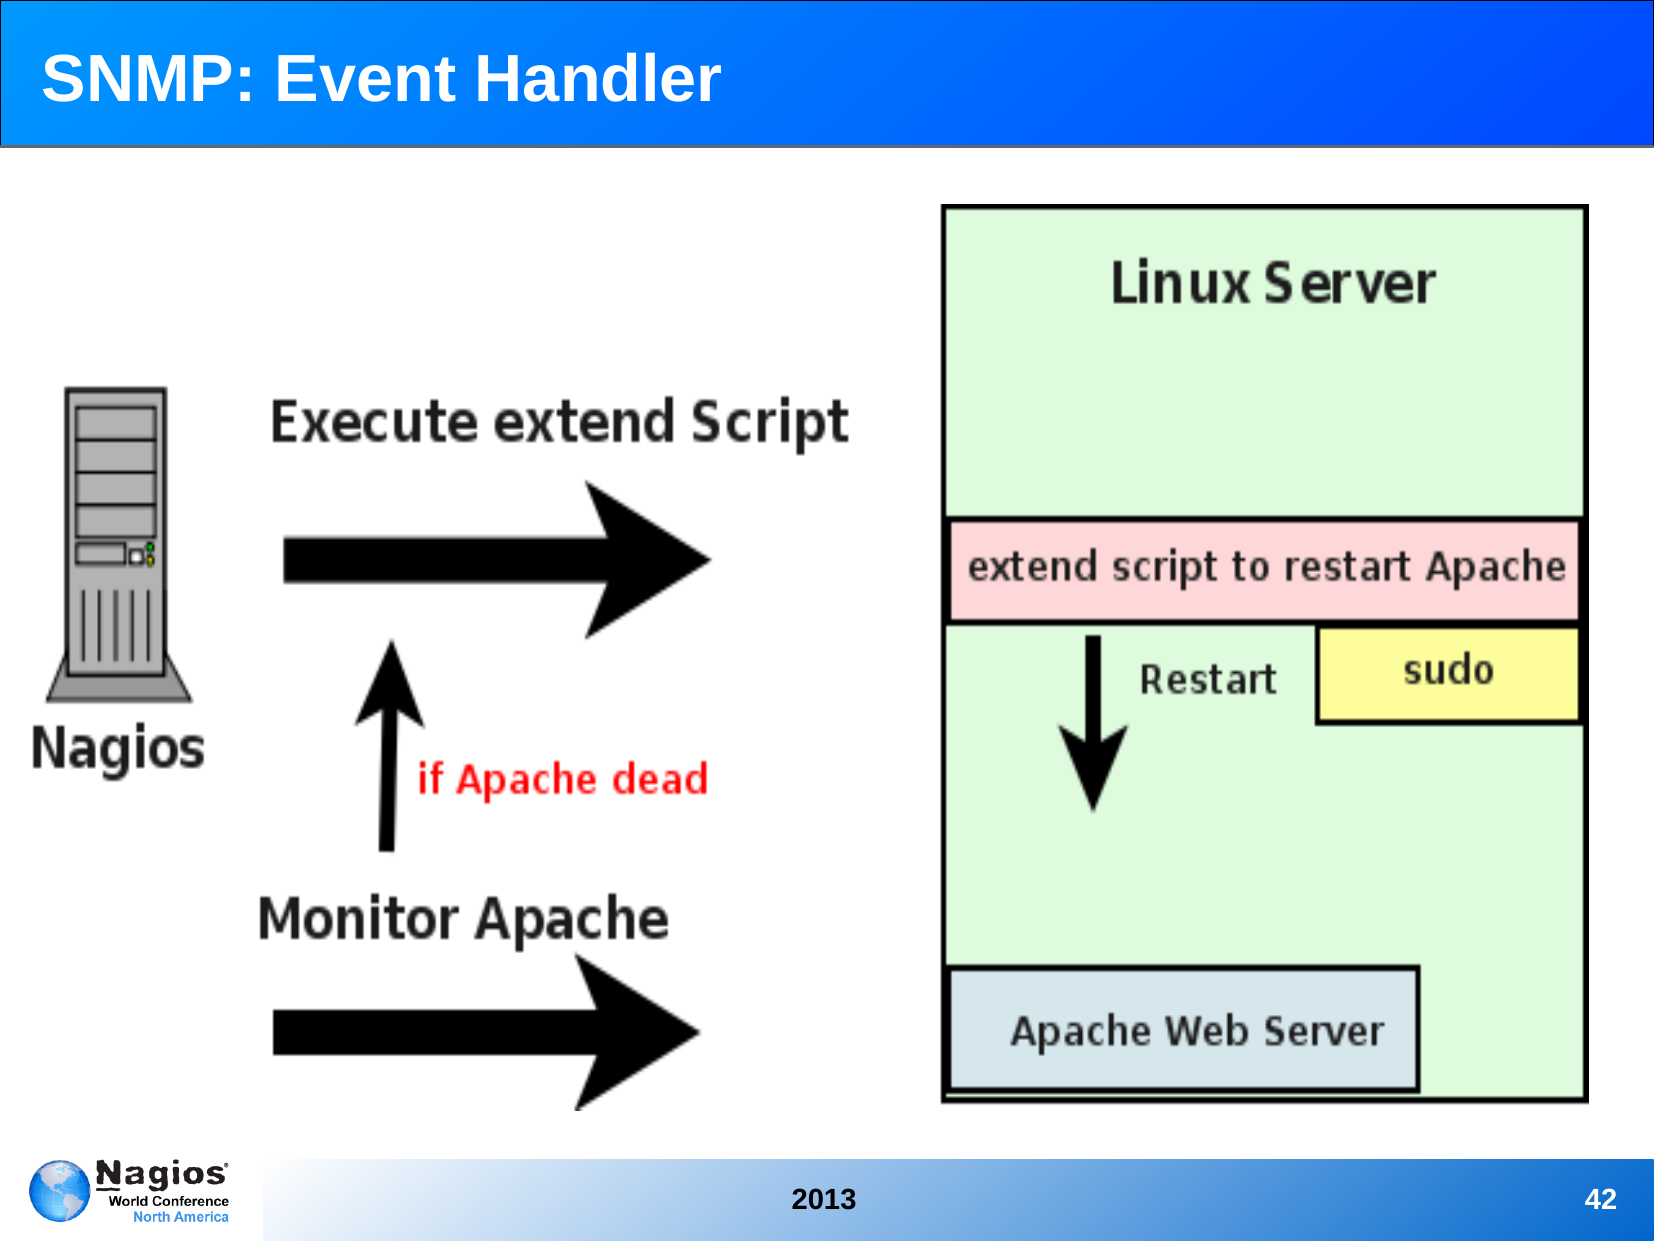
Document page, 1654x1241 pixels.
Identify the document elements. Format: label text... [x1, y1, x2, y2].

title SNMP: Event Handler [41, 29, 1638, 127]
picture [29, 204, 1589, 1111]
picture [29, 1159, 229, 1235]
